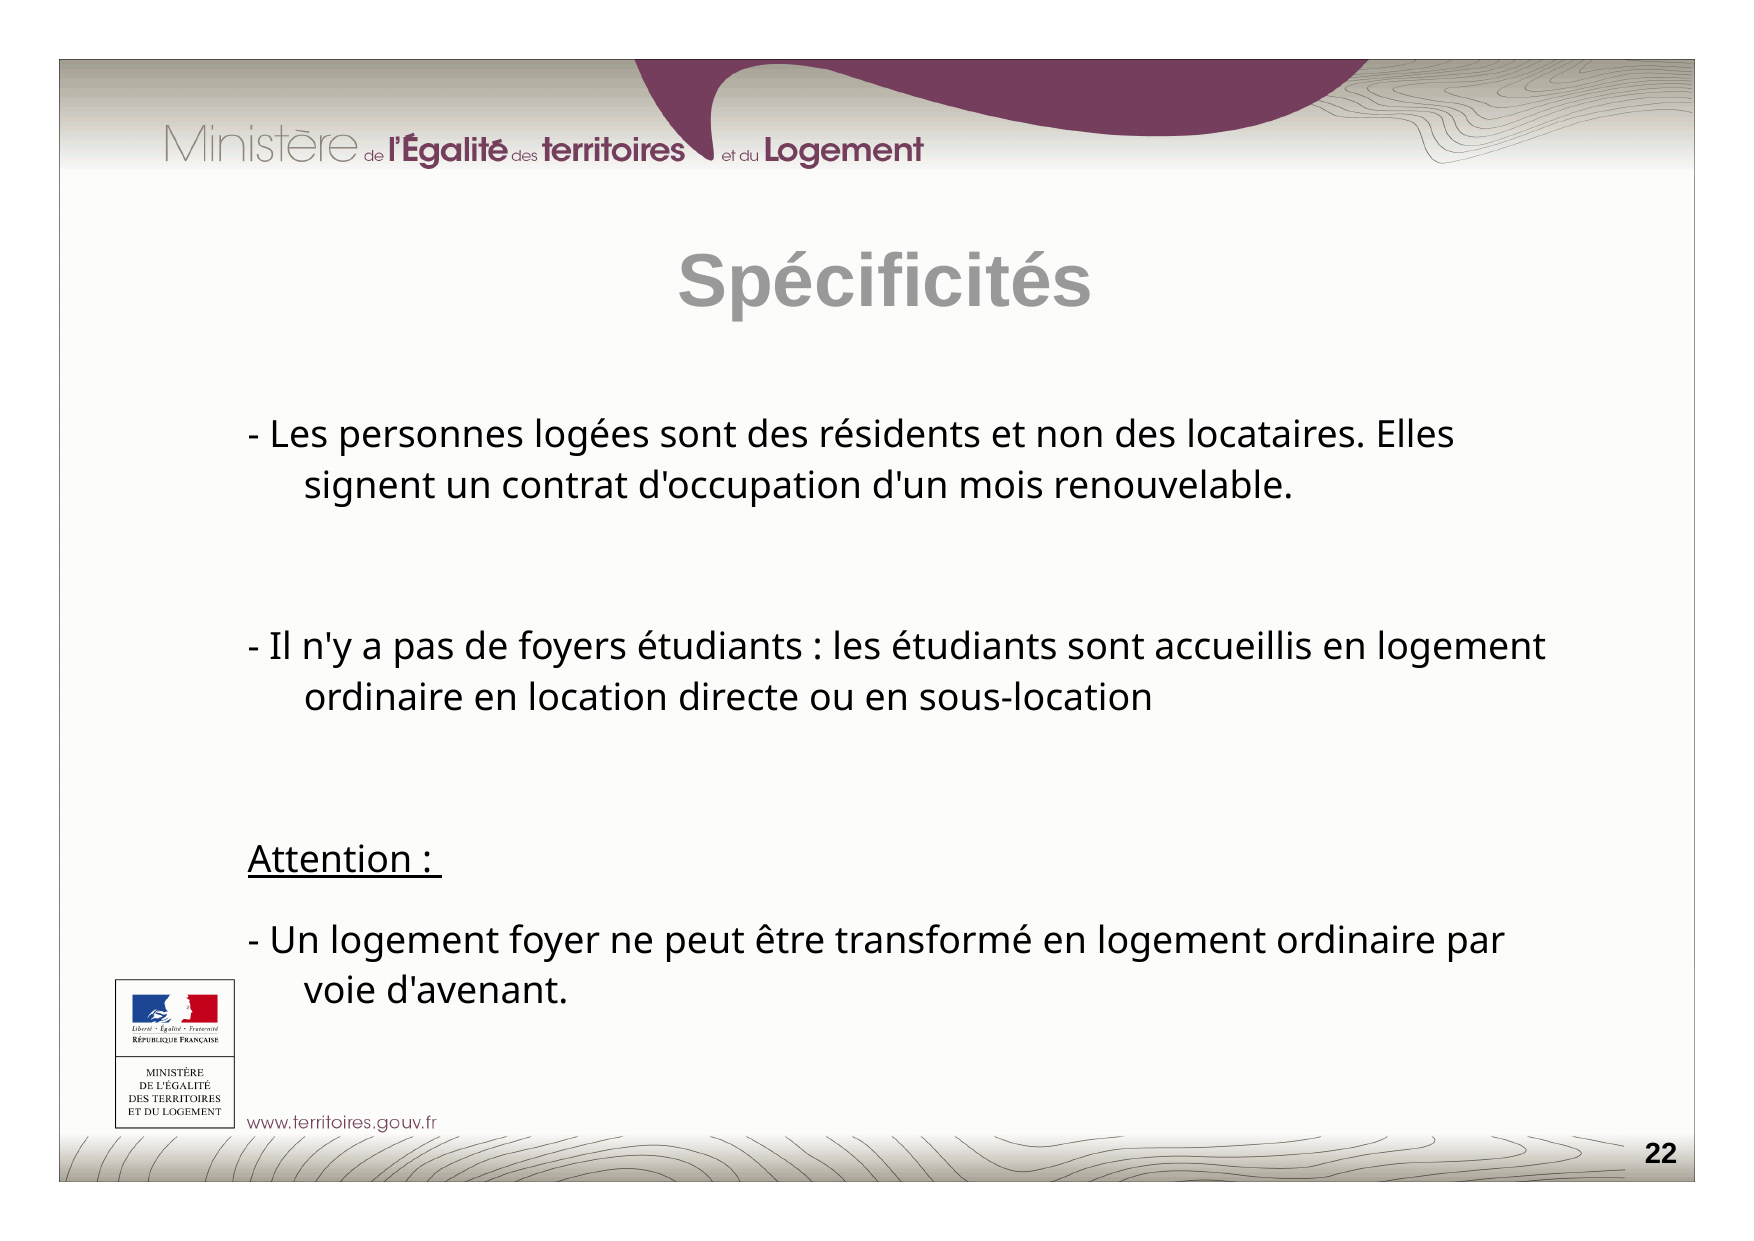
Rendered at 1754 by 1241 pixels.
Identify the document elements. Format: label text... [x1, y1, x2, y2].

picture [59, 59, 1695, 1182]
title Spécificités [149, 186, 1622, 374]
list - Les personnes logées sont des résidents et non des locataires. Elles signent un contrat d'occupation d'un mois renouvelable. - Il n'y a pas de foyers étudiants : les étudiants sont accueillis en logement ordinaire en location directe ou en sous-location Attention : - Un logement foyer ne peut être transformé en logement ordinaire par voie d'avenant. [247, 407, 1563, 1059]
